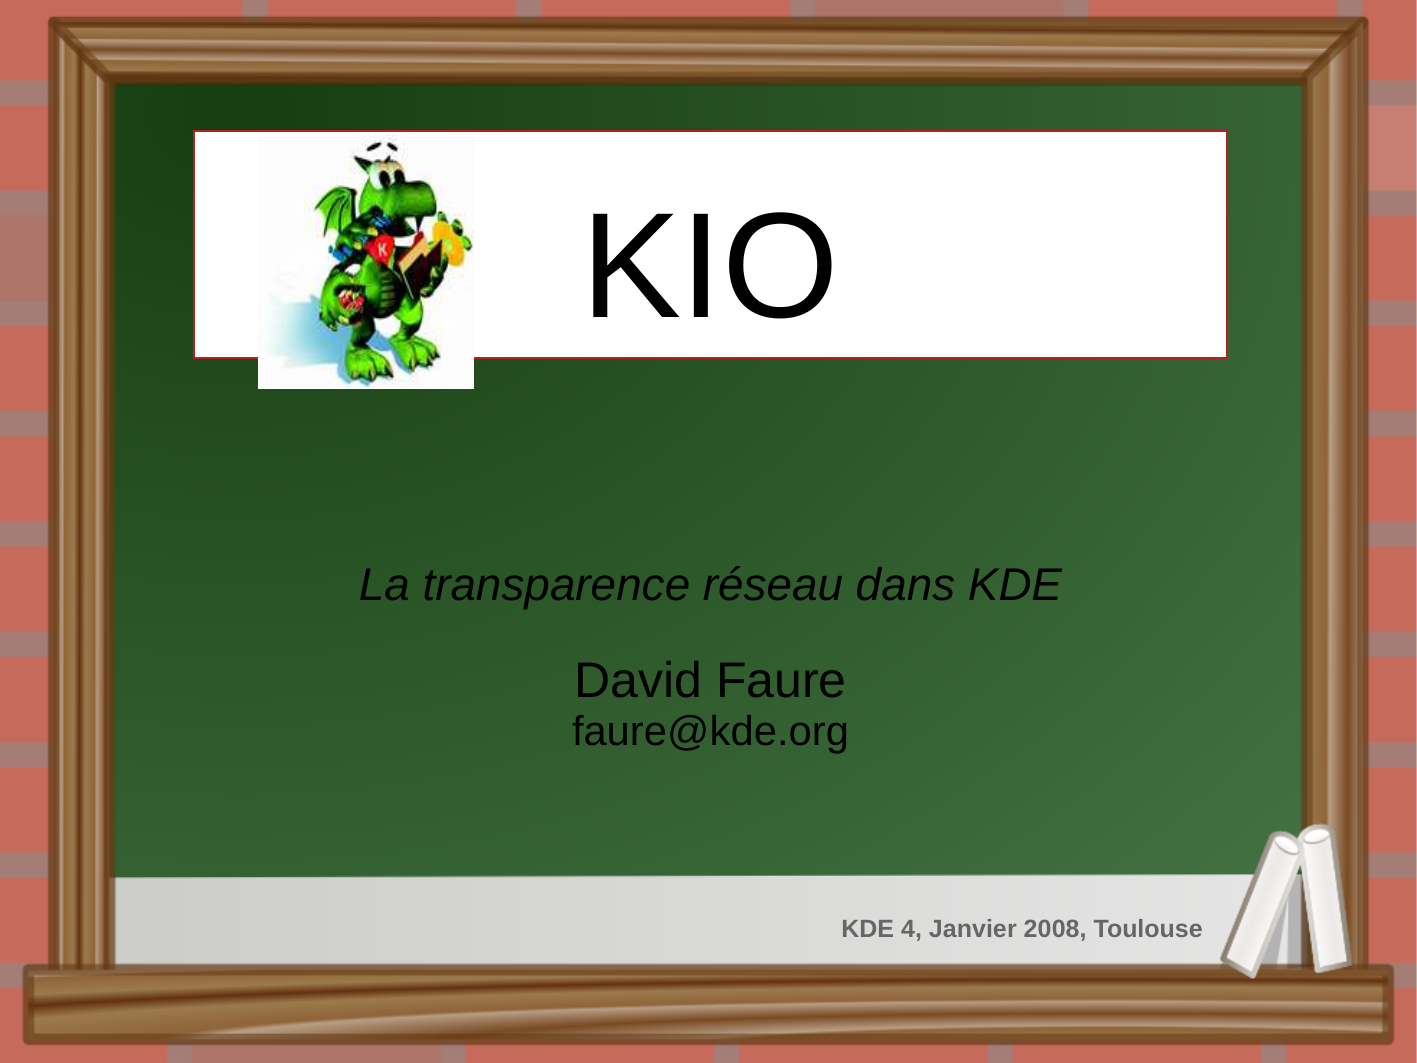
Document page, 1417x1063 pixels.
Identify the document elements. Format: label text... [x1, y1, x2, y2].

text_box La transparence réseau dans KDE David Faure faure@kde.org [135, 500, 1287, 846]
picture [0, 0, 1417, 1063]
text_box KIO [193, 131, 1227, 358]
